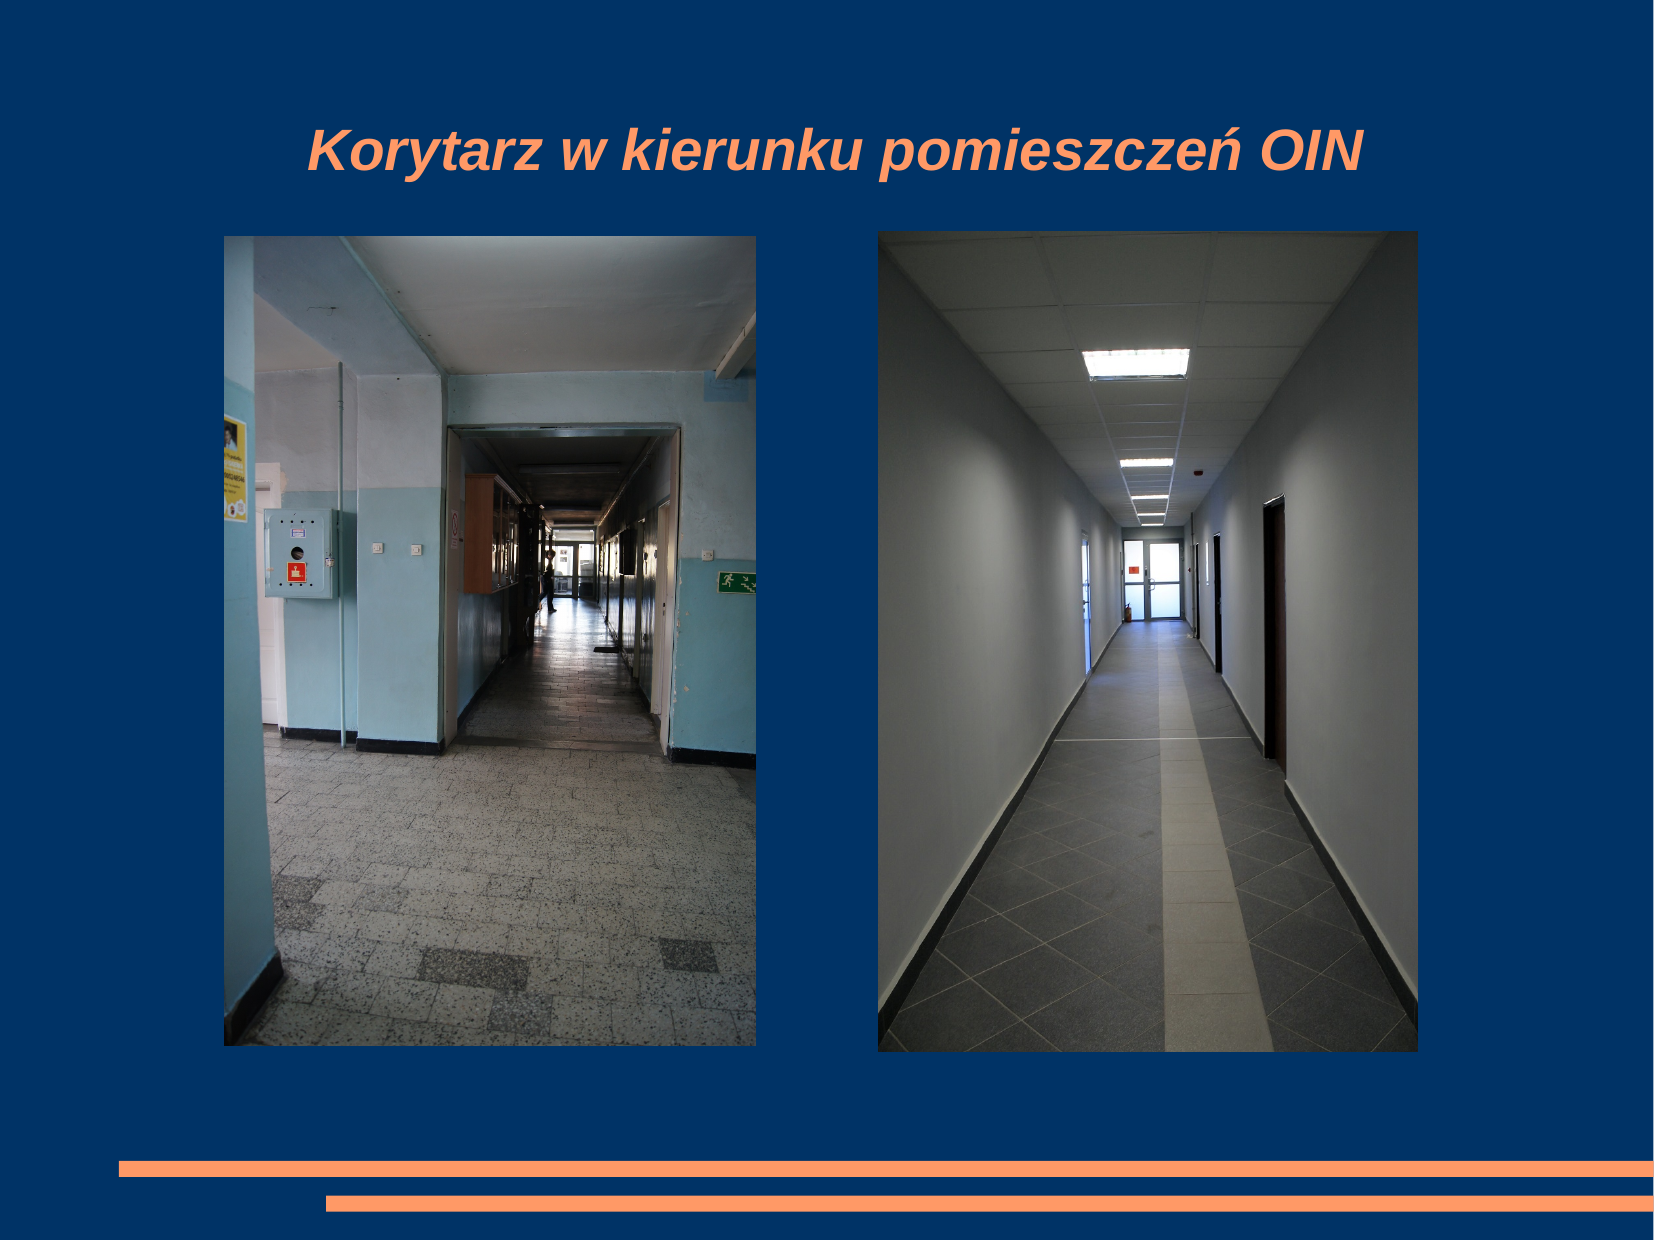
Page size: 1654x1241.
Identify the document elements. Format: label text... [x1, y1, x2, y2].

picture [878, 231, 1418, 1052]
title Korytarz w kierunku pomieszczeń OIN [121, 46, 1534, 254]
picture [224, 236, 756, 1046]
